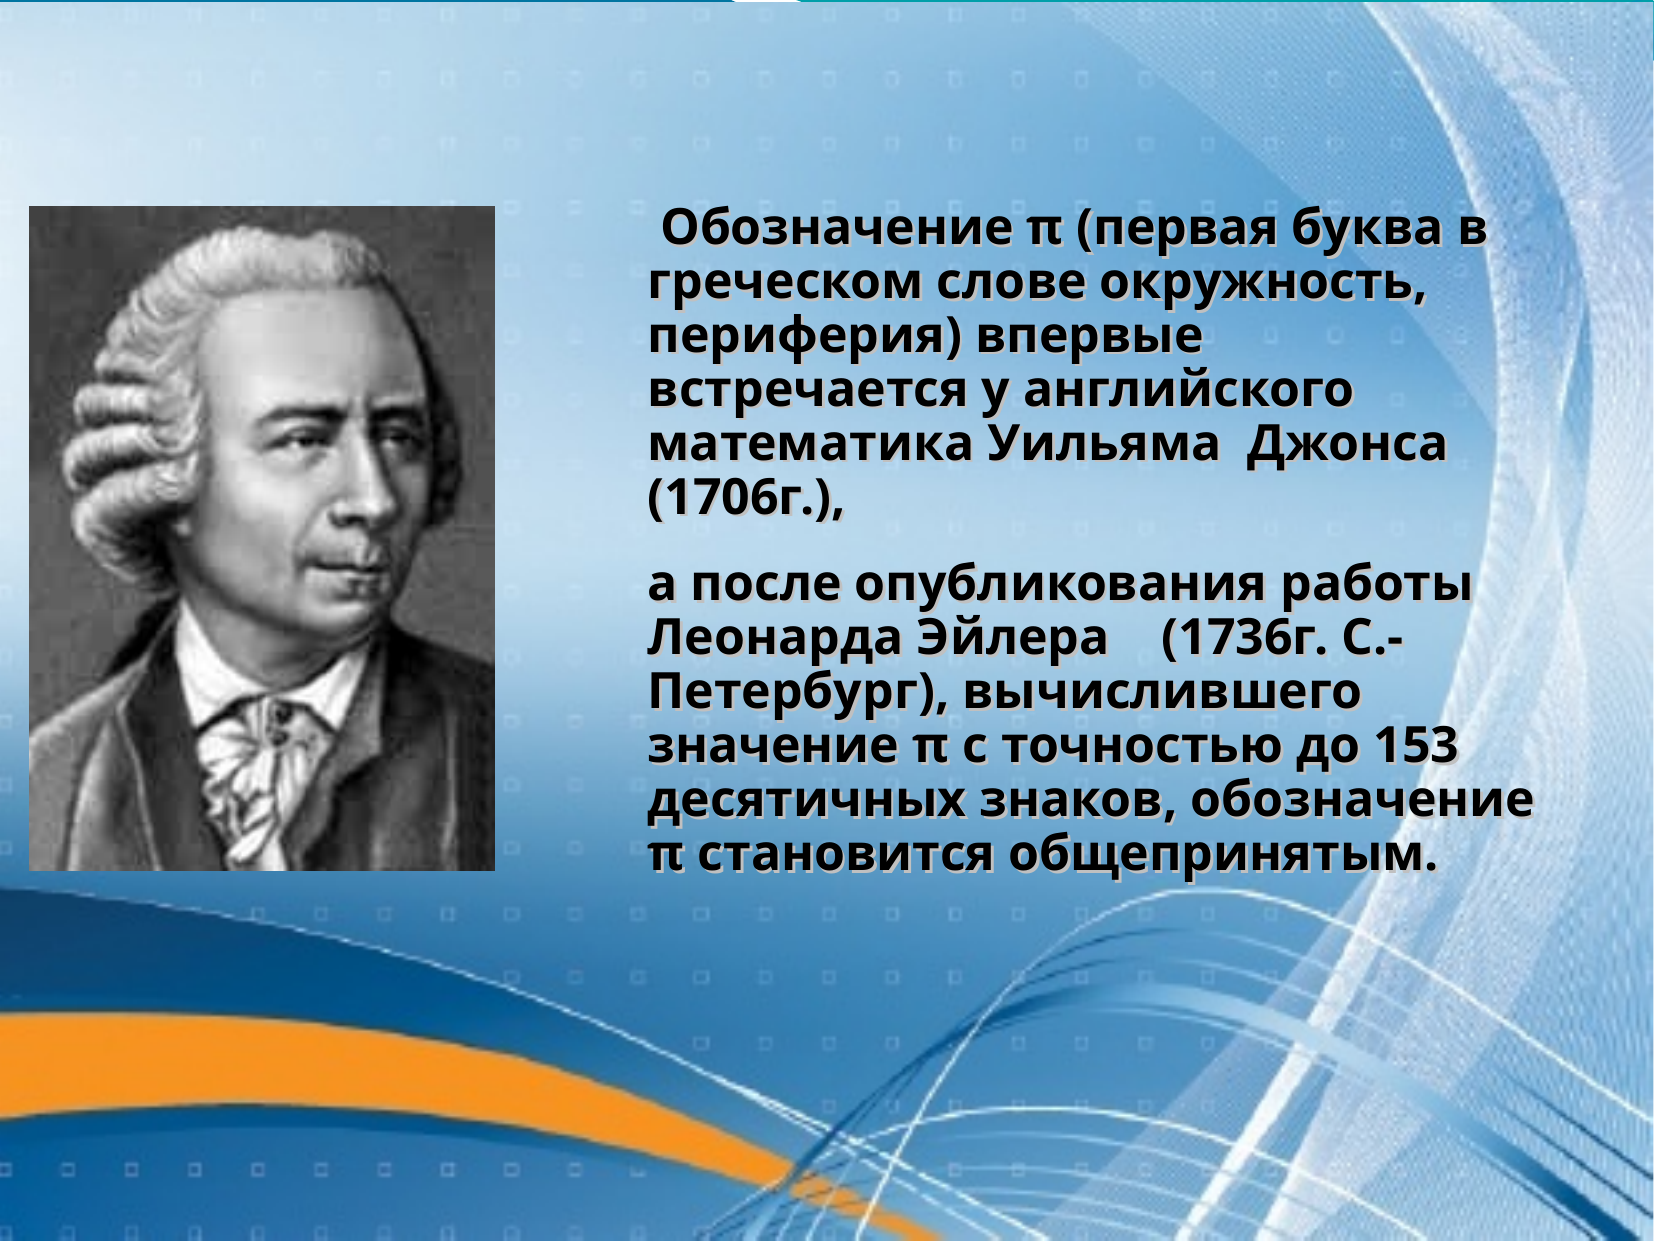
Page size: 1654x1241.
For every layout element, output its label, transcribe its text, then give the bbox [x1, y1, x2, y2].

picture [0, 1, 1654, 1241]
list Обозначение π (первая буква в греческом слове окружность, периферия) впервые встречается у английского математика Уильяма Джонса (1706г.), а после опубликования работы Леонарда Эйлера (1736г. С.-Петербург), вычислившего значение π с точностью до 153 десятичных знаков, обозначение π становится общепринятым. [632, 193, 1553, 1111]
